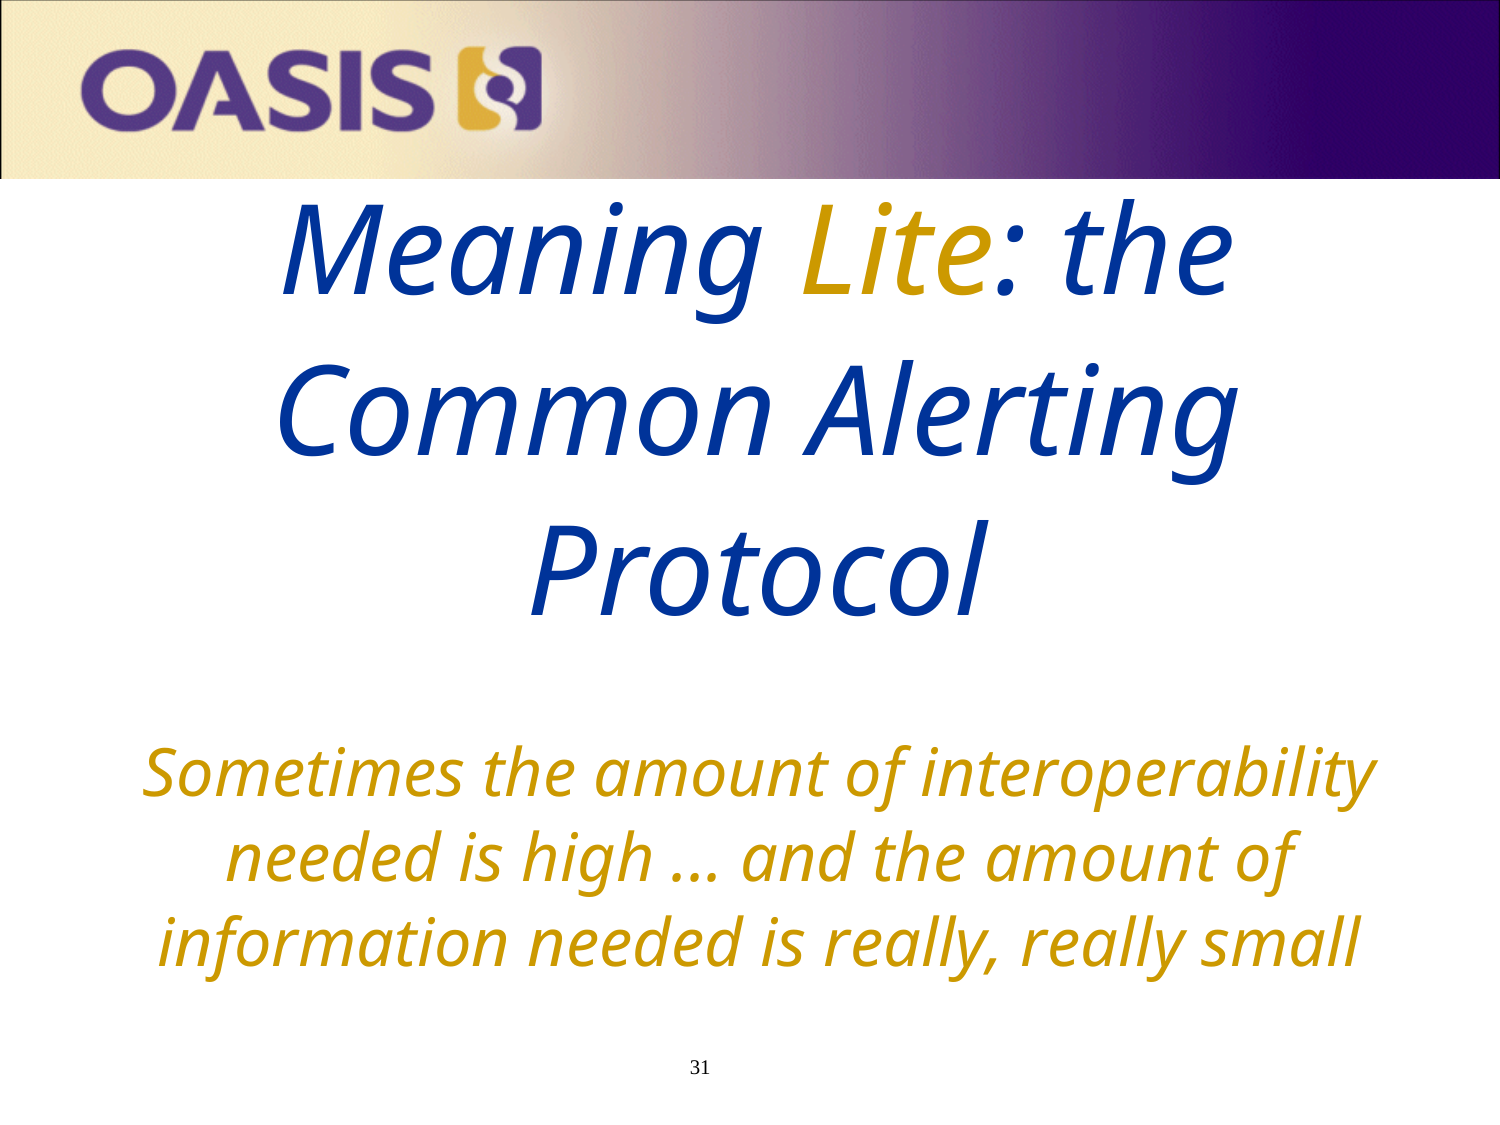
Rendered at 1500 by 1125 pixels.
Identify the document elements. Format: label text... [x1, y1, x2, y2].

text_box Sometimes the amount of interoperability needed is high ... and the amount of information needed is really, really small [123, 720, 1398, 992]
picture [0, 0, 1500, 1125]
title Meaning Lite: the Common Alerting Protocol [152, 181, 1362, 655]
